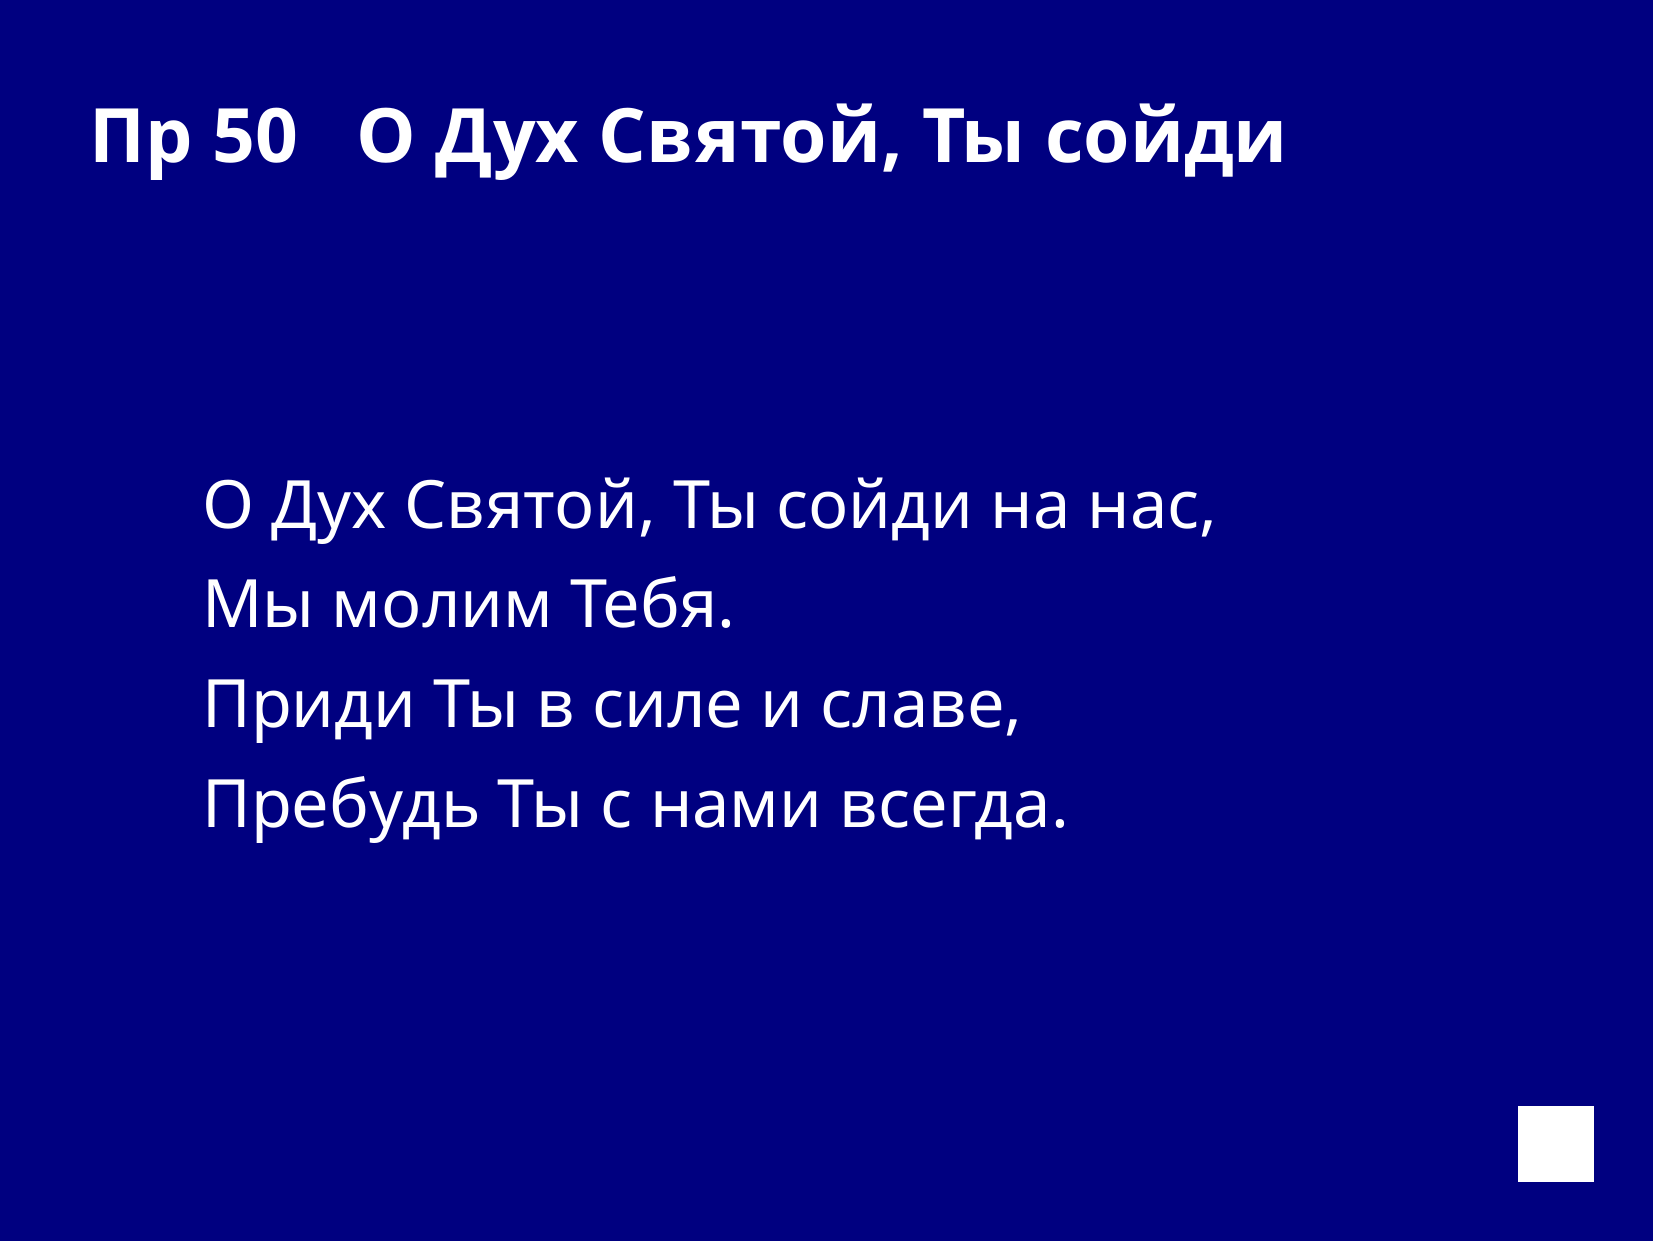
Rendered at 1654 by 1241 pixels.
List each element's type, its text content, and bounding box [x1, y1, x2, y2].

text_box [1518, 1106, 1594, 1182]
text_box О Дух Святой, Ты сойди на нас, Мы молим Тебя. Приди Ты в силе и славе, Пребудь Ты с нами всегда. [75, 188, 1576, 1163]
text_box Пр 50 О Дух Святой, Ты сойди [75, 75, 1576, 188]
